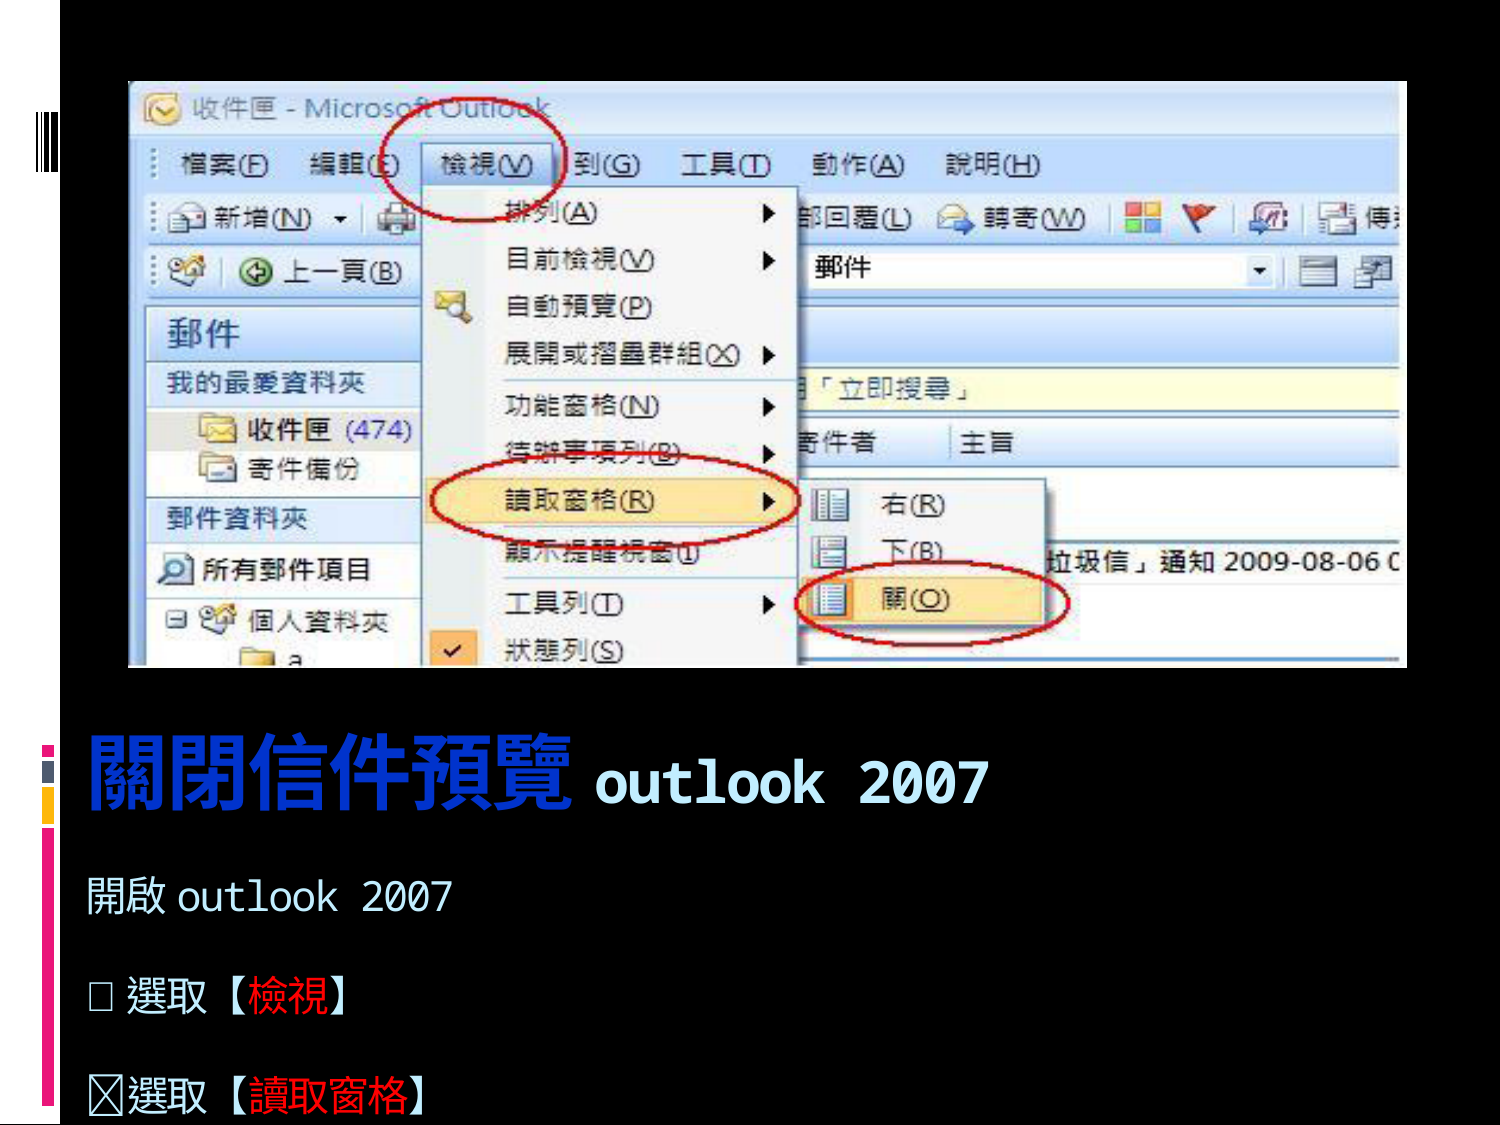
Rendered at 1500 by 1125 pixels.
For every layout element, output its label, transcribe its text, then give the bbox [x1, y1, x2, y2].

title 關閉信件預覽outlook 2007 開啟outlook 2007 選取【檢視】 選取【讀取窗格】 選擇【關】 [70, 562, 1421, 1032]
picture [128, 82, 1407, 668]
